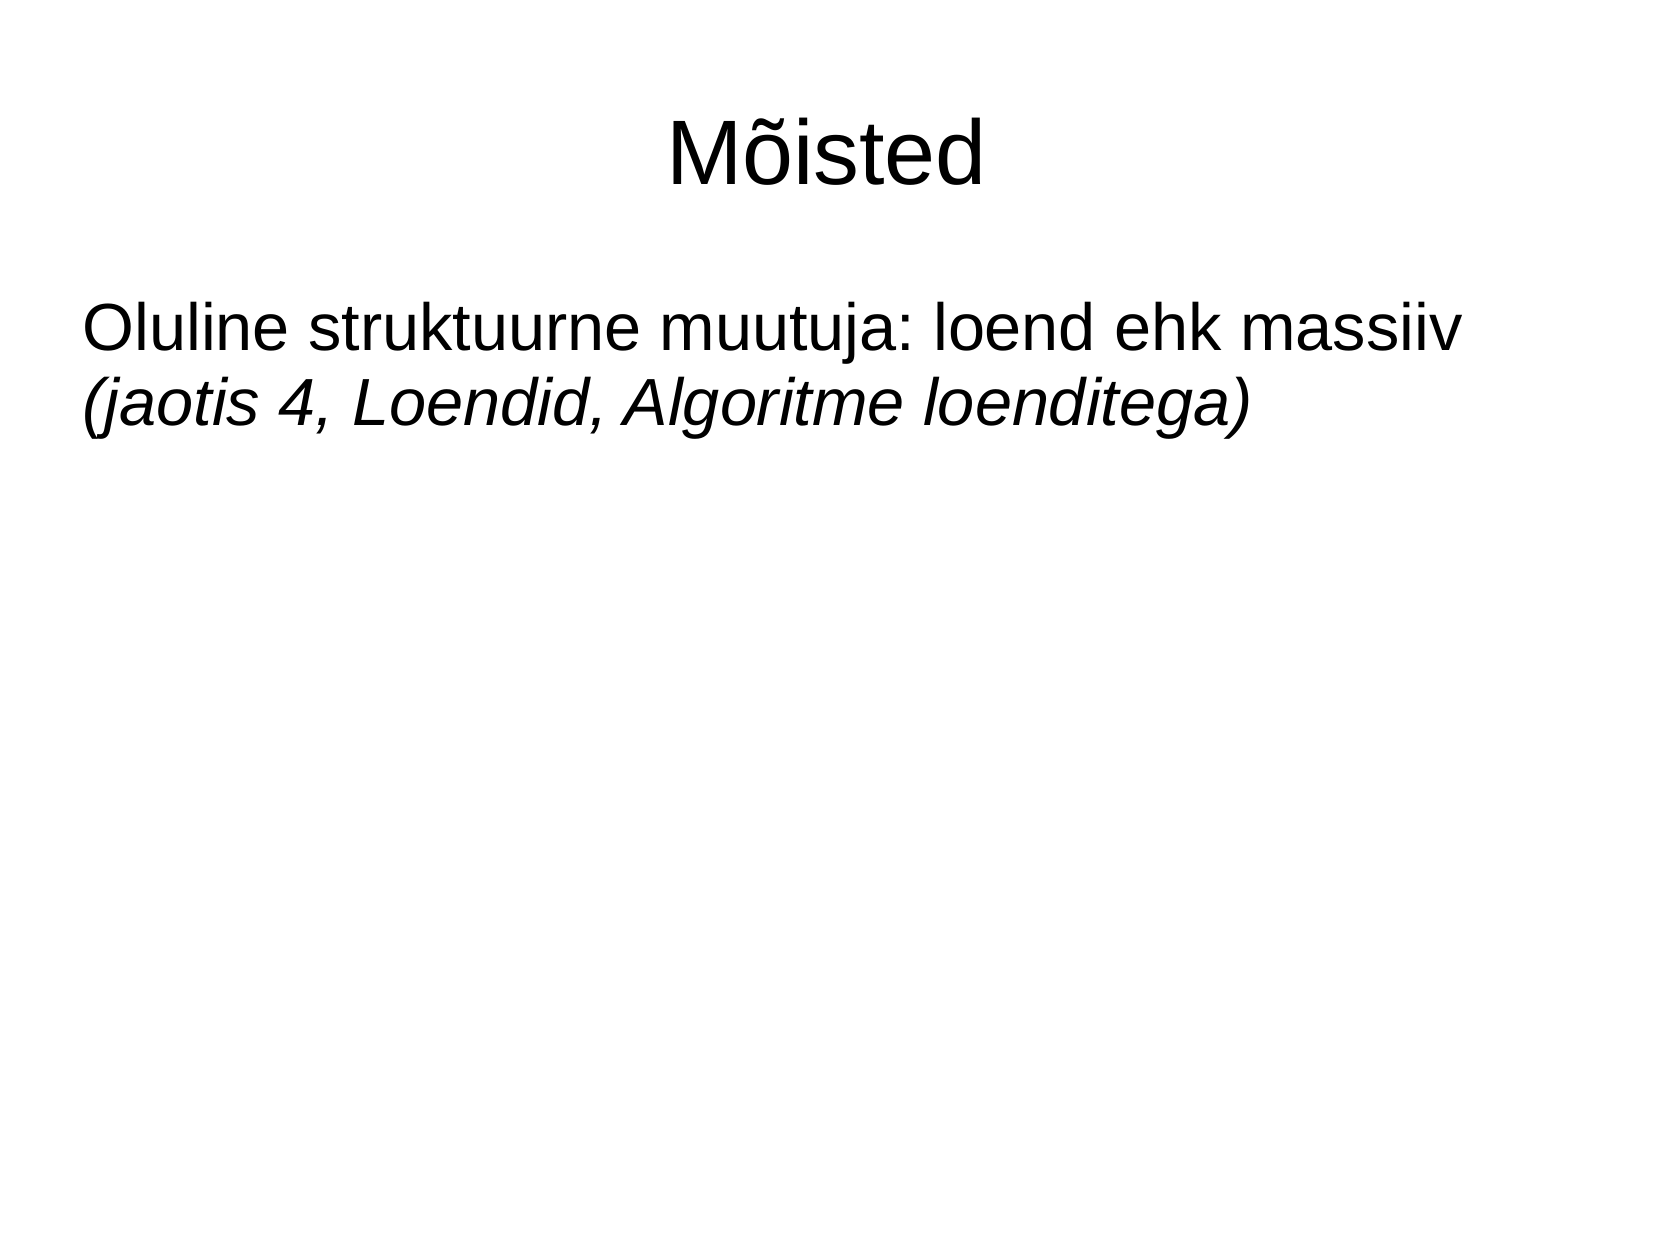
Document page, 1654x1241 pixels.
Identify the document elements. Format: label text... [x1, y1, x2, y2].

title Mõisted [82, 56, 1571, 250]
list Oluline struktuurne muutuja: loend ehk massiiv (jaotis 4, Loendid, Algoritme loenditega) [82, 290, 1571, 1094]
